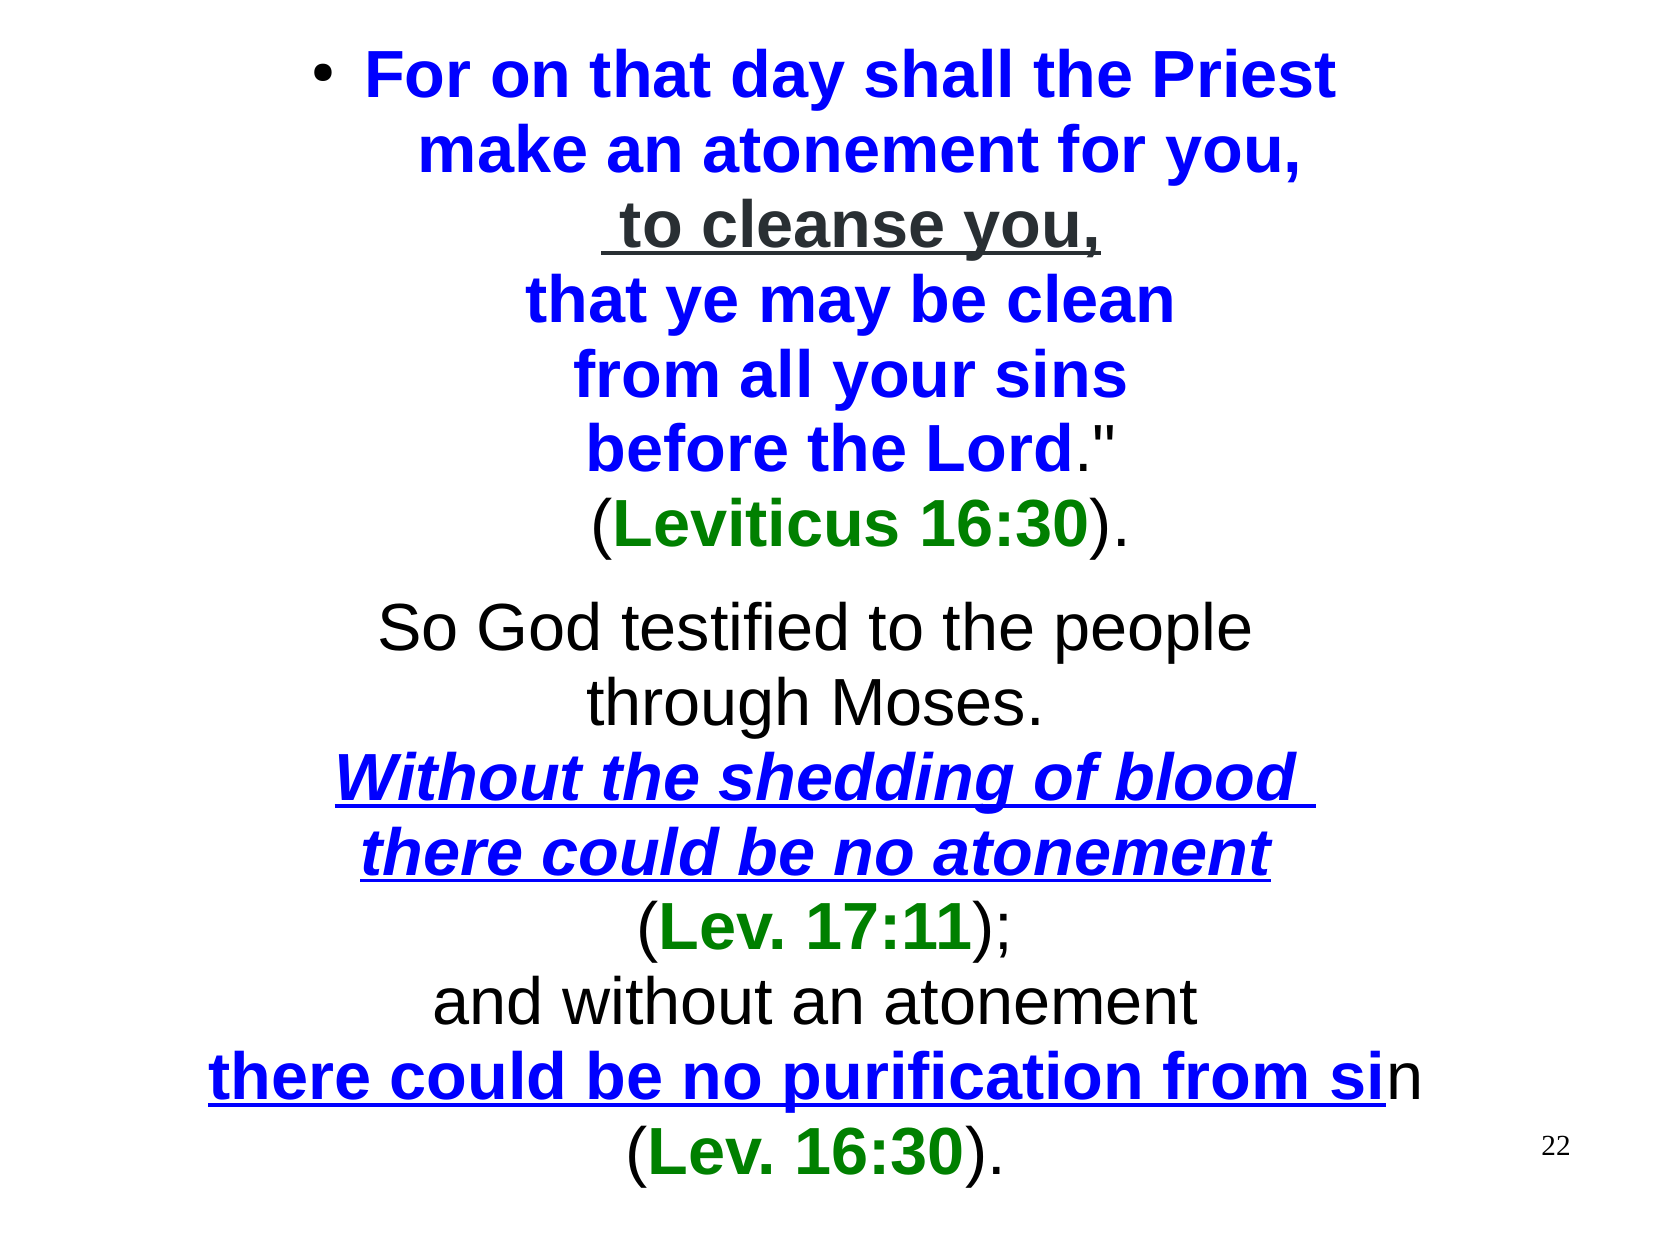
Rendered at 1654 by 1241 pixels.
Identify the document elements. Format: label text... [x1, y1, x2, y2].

list For on that day shall the Priest make an atonement for you, to cleanse you, that ye may be clean from all your sins before the Lord." (Leviticus 16:30). So God testified to the people through Moses. Without the shedding of blood there could be no atonement (Lev. 17:11); and without an atonement there could be no purification from sin (Lev. 16:30). [37, 37, 1613, 1238]
